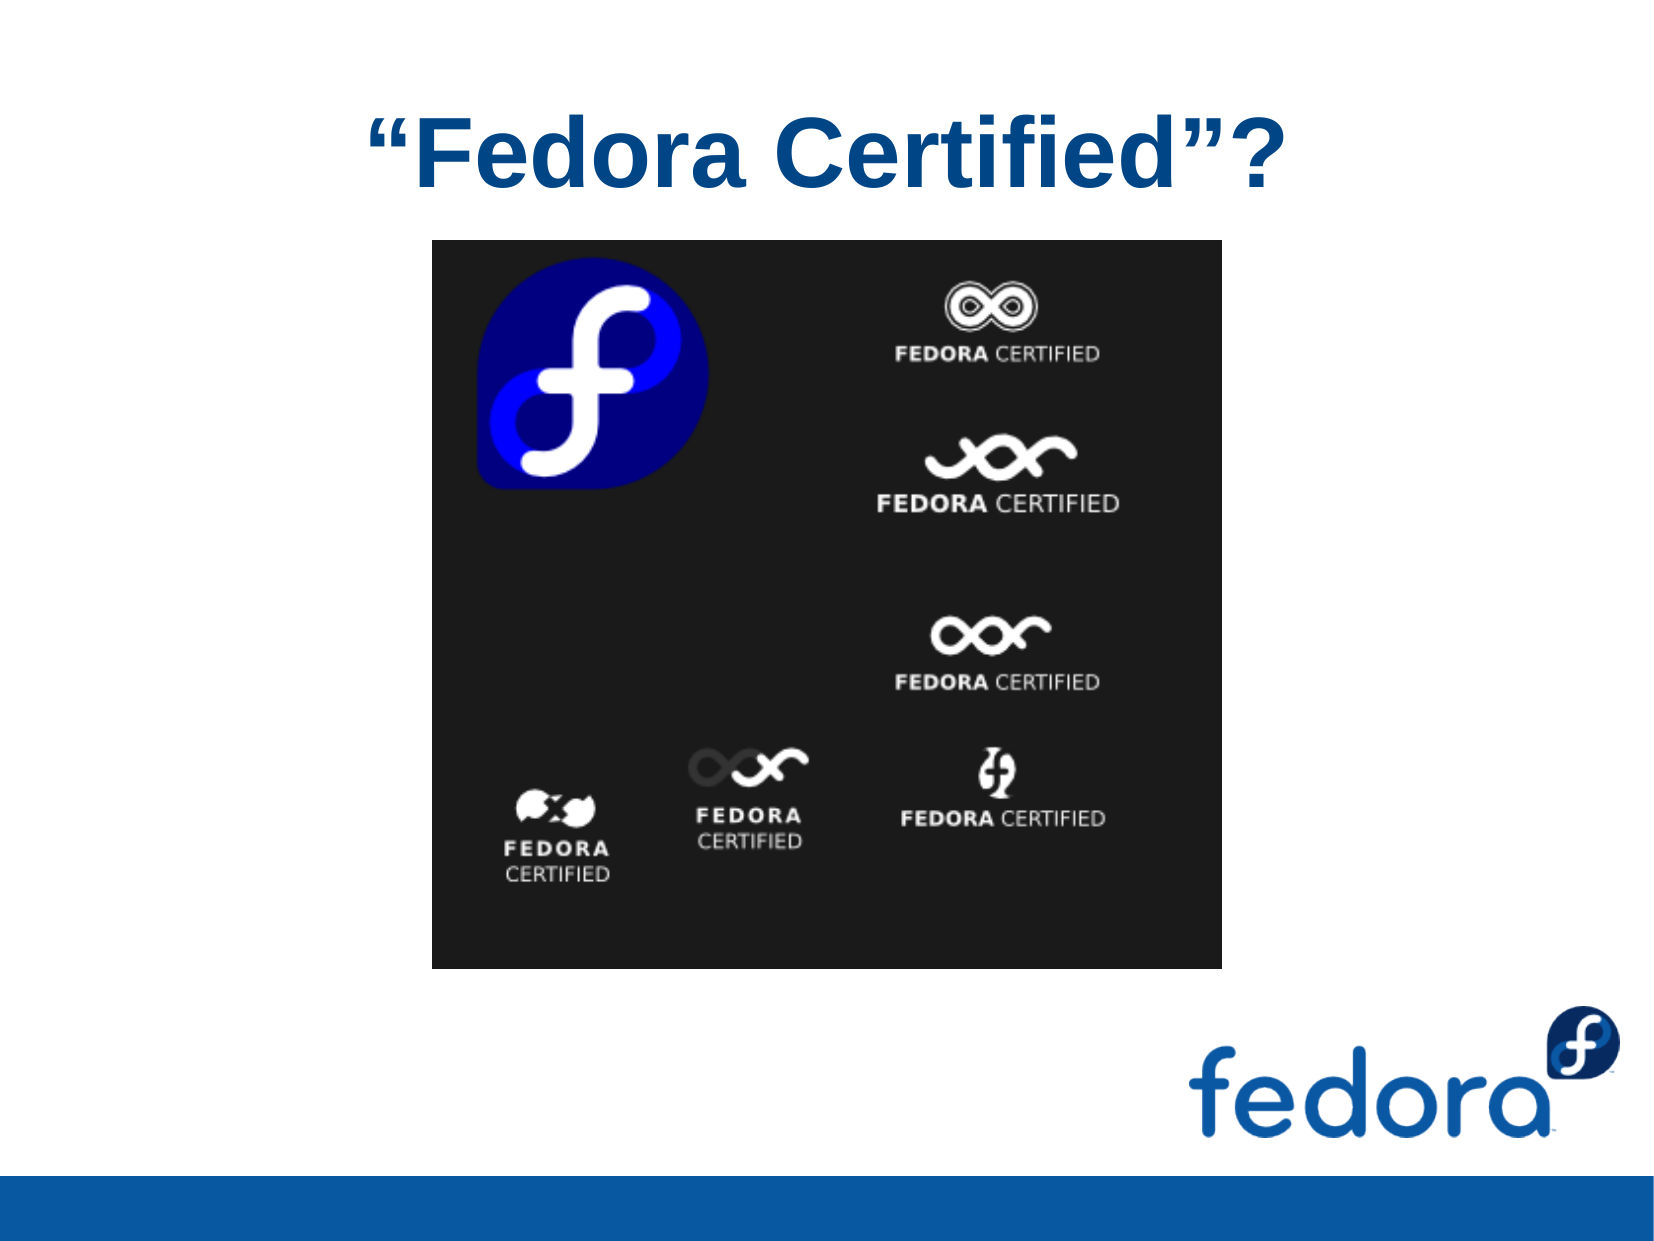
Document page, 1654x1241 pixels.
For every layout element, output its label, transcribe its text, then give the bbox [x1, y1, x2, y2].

picture [432, 240, 1222, 969]
picture [0, 1176, 1654, 1241]
picture [1189, 1006, 1620, 1138]
title “Fedora Certified”? [82, 49, 1571, 257]
